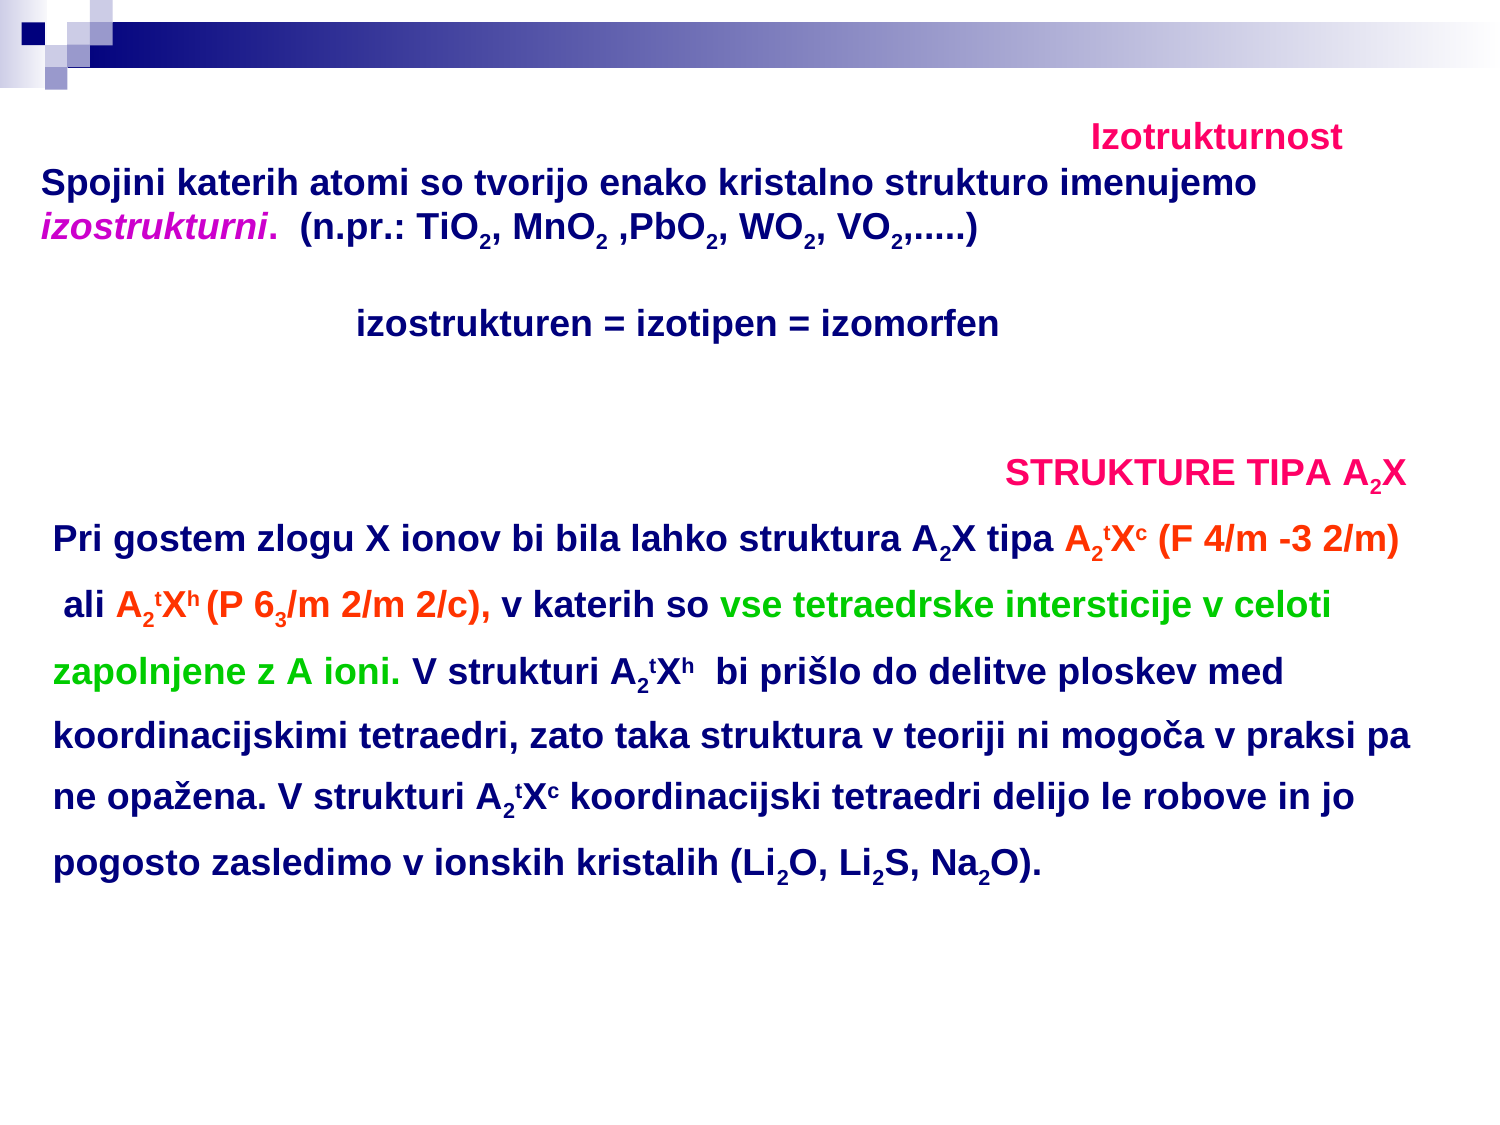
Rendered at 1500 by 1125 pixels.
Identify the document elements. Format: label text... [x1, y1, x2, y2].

text_box STRUKTURE TIPA A2X Pri gostem zlogu X ionov bi bila lahko struktura A2X tipa A2tXc (F 4/m -3 2/m) ali A2tXh (P 63/m 2/m 2/c), v katerih so vse tetraedrske intersticije v celoti zapolnjene z A ioni. V strukturi A2tXh bi prišlo do delitve ploskev med koordinacijskimi tetraedri, zato taka struktura v teoriji ni mogoča v praksi pa ne opažena. V strukturi A2tXc koordinacijski tetraedri delijo le robove in jo pogosto zasledimo v ionskih kristalih (Li2O, Li2S, Na2O). [38, 424, 1437, 898]
text_box Izotrukturnost Spojini katerih atomi so tvorijo enako kristalno strukturo imenujemo izostrukturni. (n.pr.: TiO2, MnO2 ,PbO2, WO2, VO2,.....) izostrukturen = izotipen = izomorfen [26, 104, 1359, 352]
